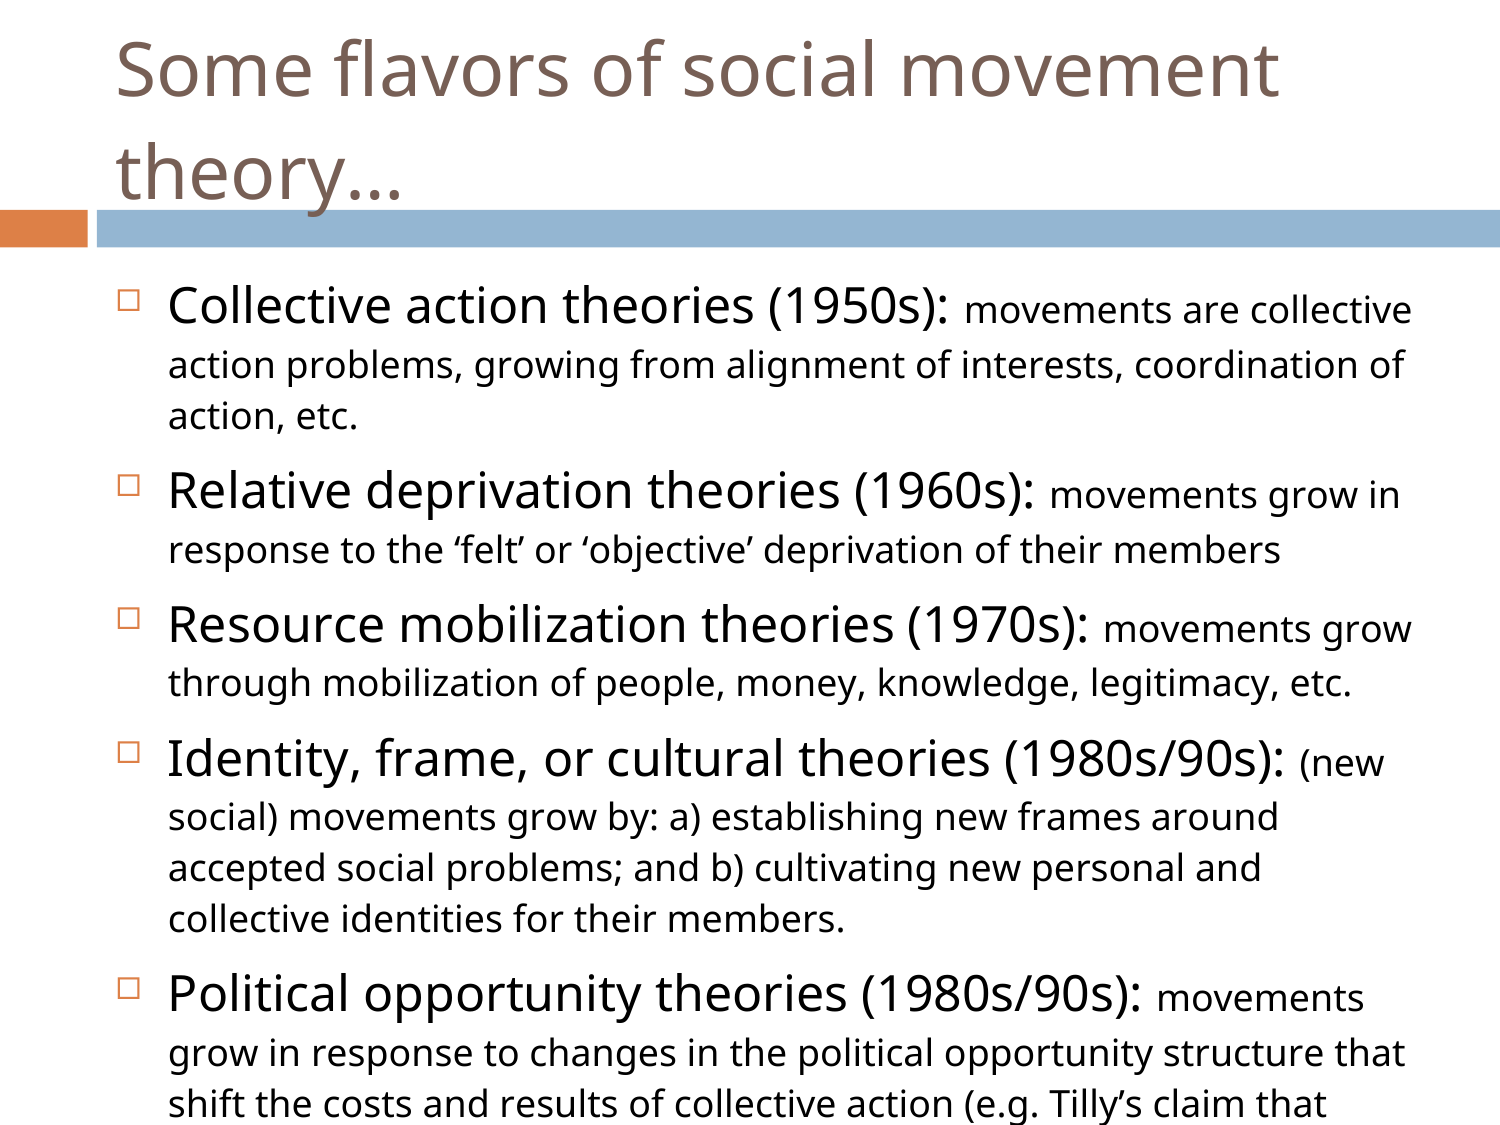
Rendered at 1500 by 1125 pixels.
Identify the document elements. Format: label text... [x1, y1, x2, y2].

title Some flavors of social movement theory… [100, 37, 1438, 201]
list Collective action theories (1950s): movements are collective action problems, growing from alignment of interests, coordination of action, etc. Relative deprivation theories (1960s): movements grow in response to the ‘felt’ or ‘objective’ deprivation of their members Resource mobilization theories (1970s): movements grow through mobilization of people, money, knowledge, legitimacy, etc. Identity, frame, or cultural theories (1980s/90s): (new social) movements grow by: a) establishing new frames around accepted social problems; and b) cultivating new personal and collective identities for their members. Political opportunity theories (1980s/90s): movements grow in response to changes in the political opportunity structure that shift the costs and results of collective action (e.g. Tilly’s claim that democracies have social movements, authoritarian regimes have revolutions) [100, 262, 1438, 1056]
